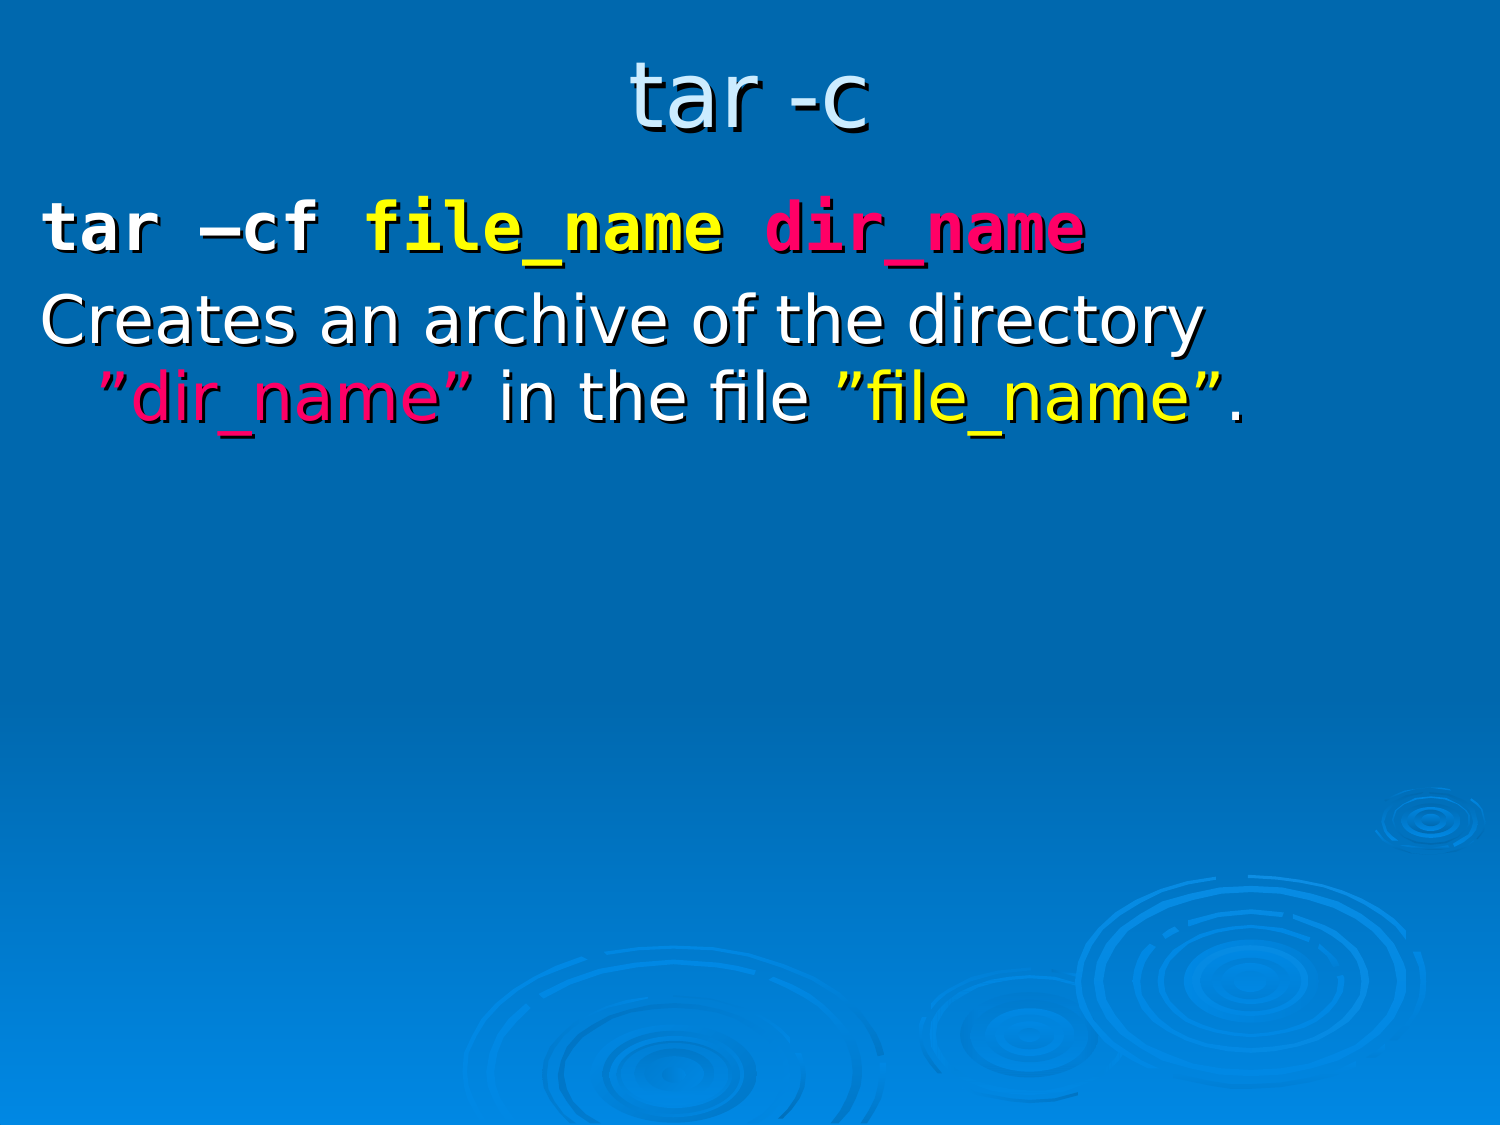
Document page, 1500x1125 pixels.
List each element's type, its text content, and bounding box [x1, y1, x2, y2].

title tar -c [75, 36, 1426, 159]
list tar –cf file_name dir_name Creates an archive of the directory ”dir_name” in the file ”file_name”. [24, 187, 1463, 1075]
